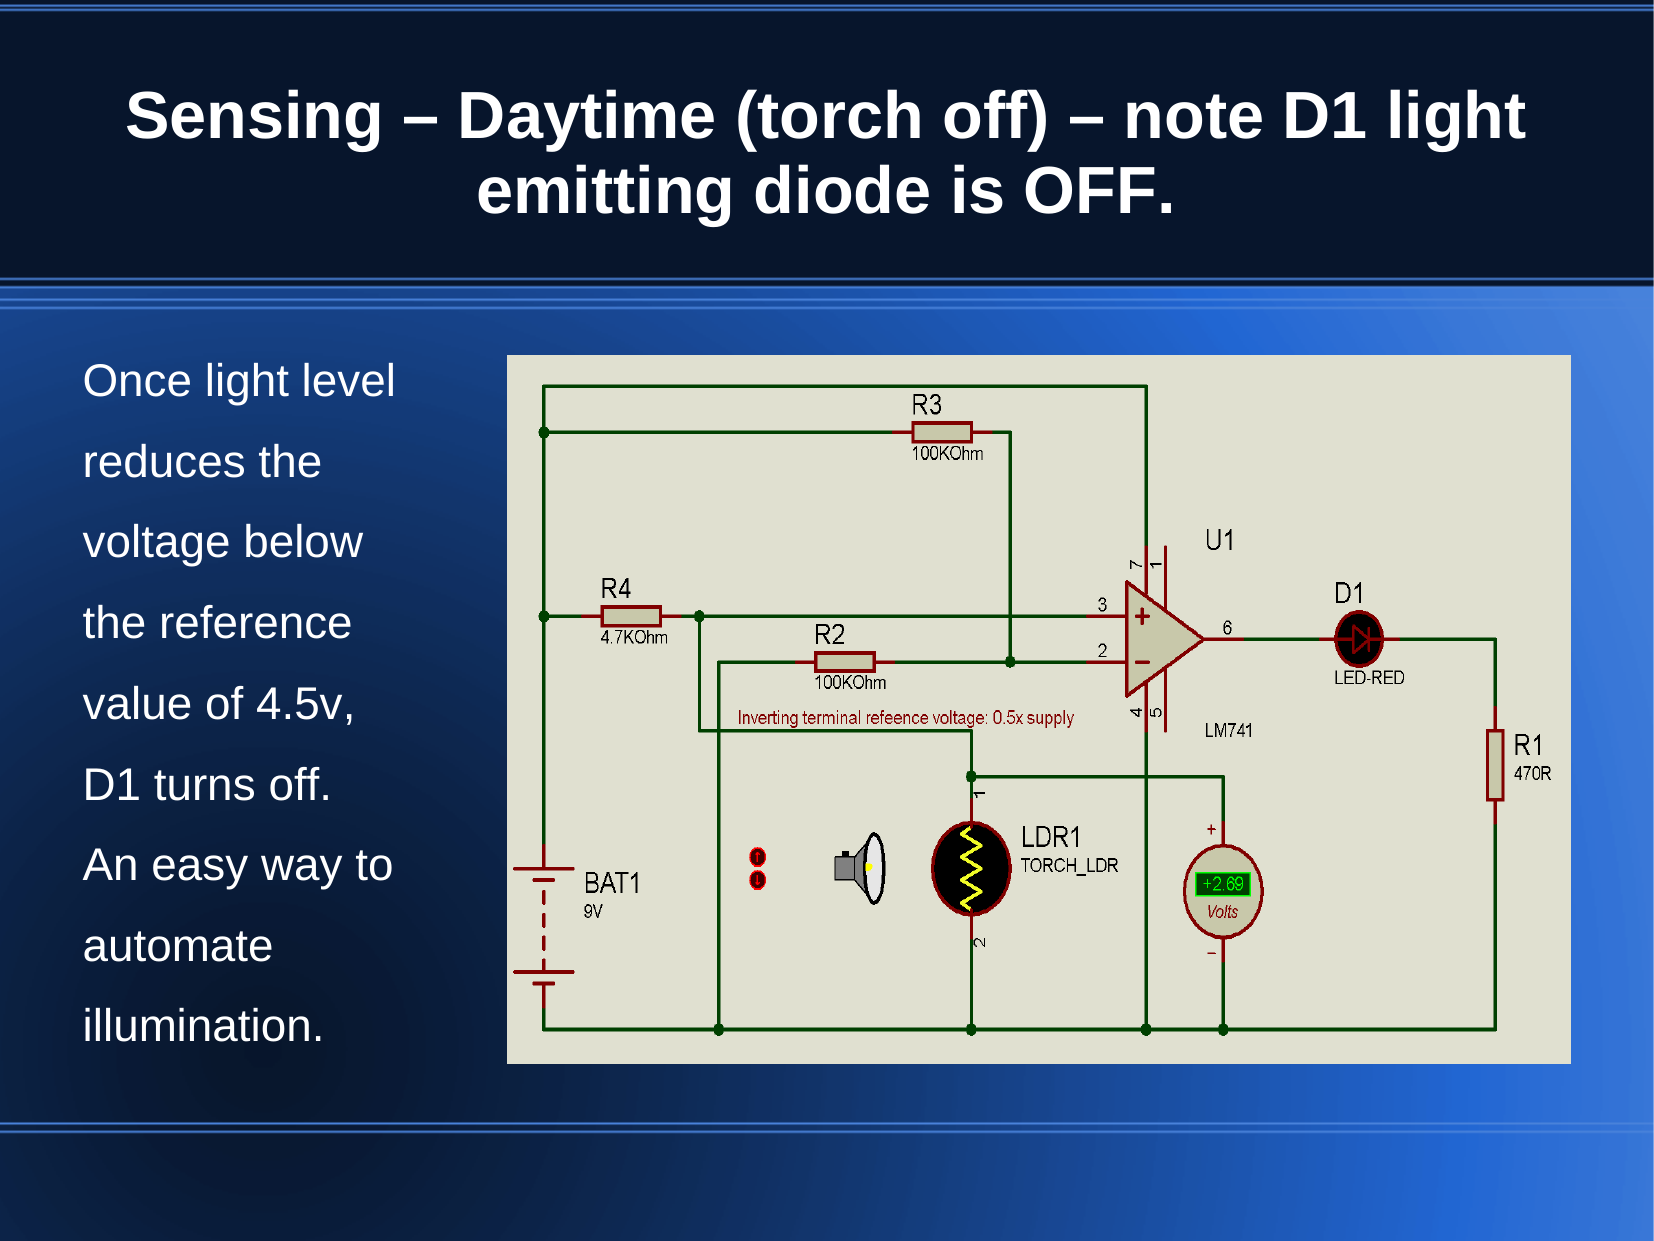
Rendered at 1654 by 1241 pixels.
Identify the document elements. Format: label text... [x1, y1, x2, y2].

picture [0, 0, 1654, 1241]
list Once light level reduces the voltage below the reference value of 4.5v, D1 turns off. An easy way to automate illumination. [82, 355, 507, 1058]
title Sensing – Daytime (torch off) – note D1 light emitting diode is OFF. [82, 49, 1571, 257]
